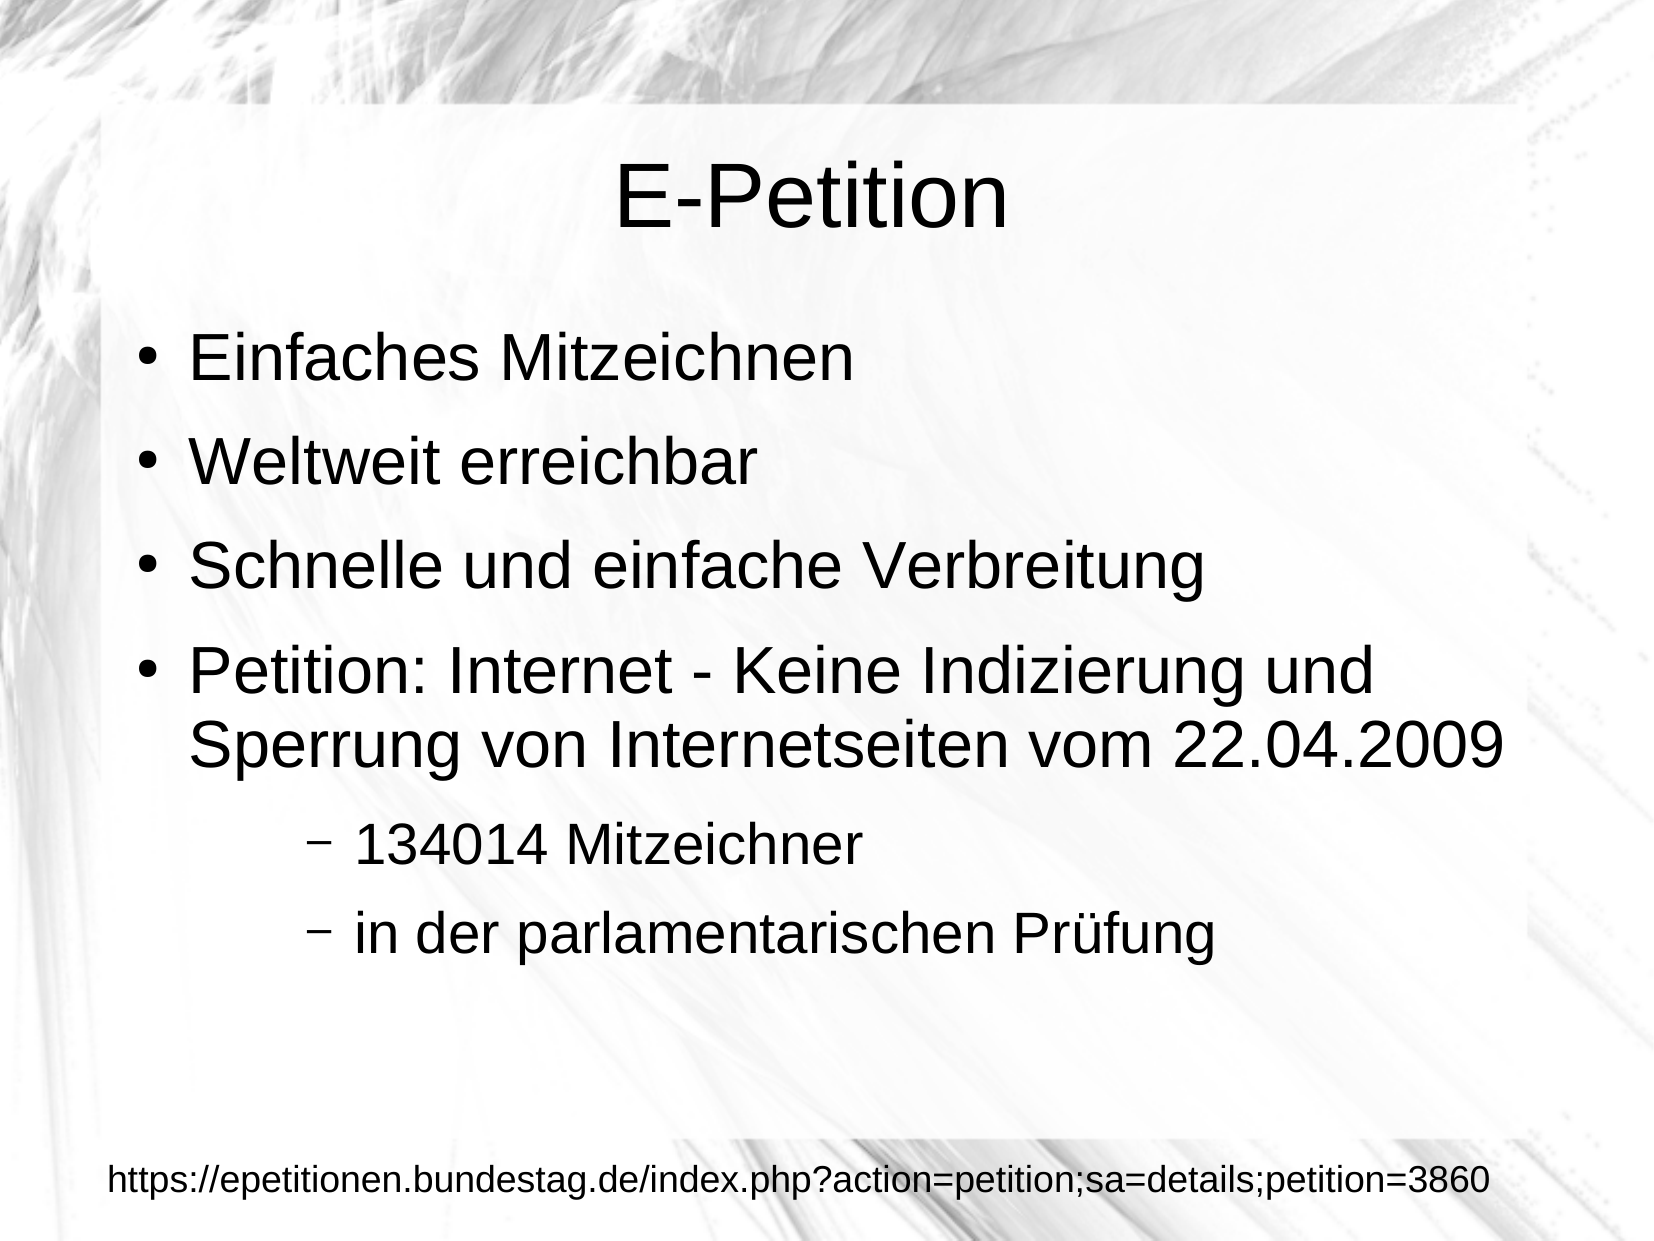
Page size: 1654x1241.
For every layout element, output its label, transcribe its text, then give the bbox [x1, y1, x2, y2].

text_box https://epetitionen.bundestag.de/index.php?action=petition;sa=details;petition=3860 [92, 1151, 1506, 1209]
picture [0, 0, 1654, 1241]
list Einfaches Mitzeichnen Weltweit erreichbar Schnelle und einfache Verbreitung Petition: Internet - Keine Indizierung und Sperrung von Internetseiten vom 22.04.2009 134014 Mitzeichner in der parlamentarischen Prüfung [118, 319, 1571, 1139]
title E-Petition [118, 112, 1506, 281]
